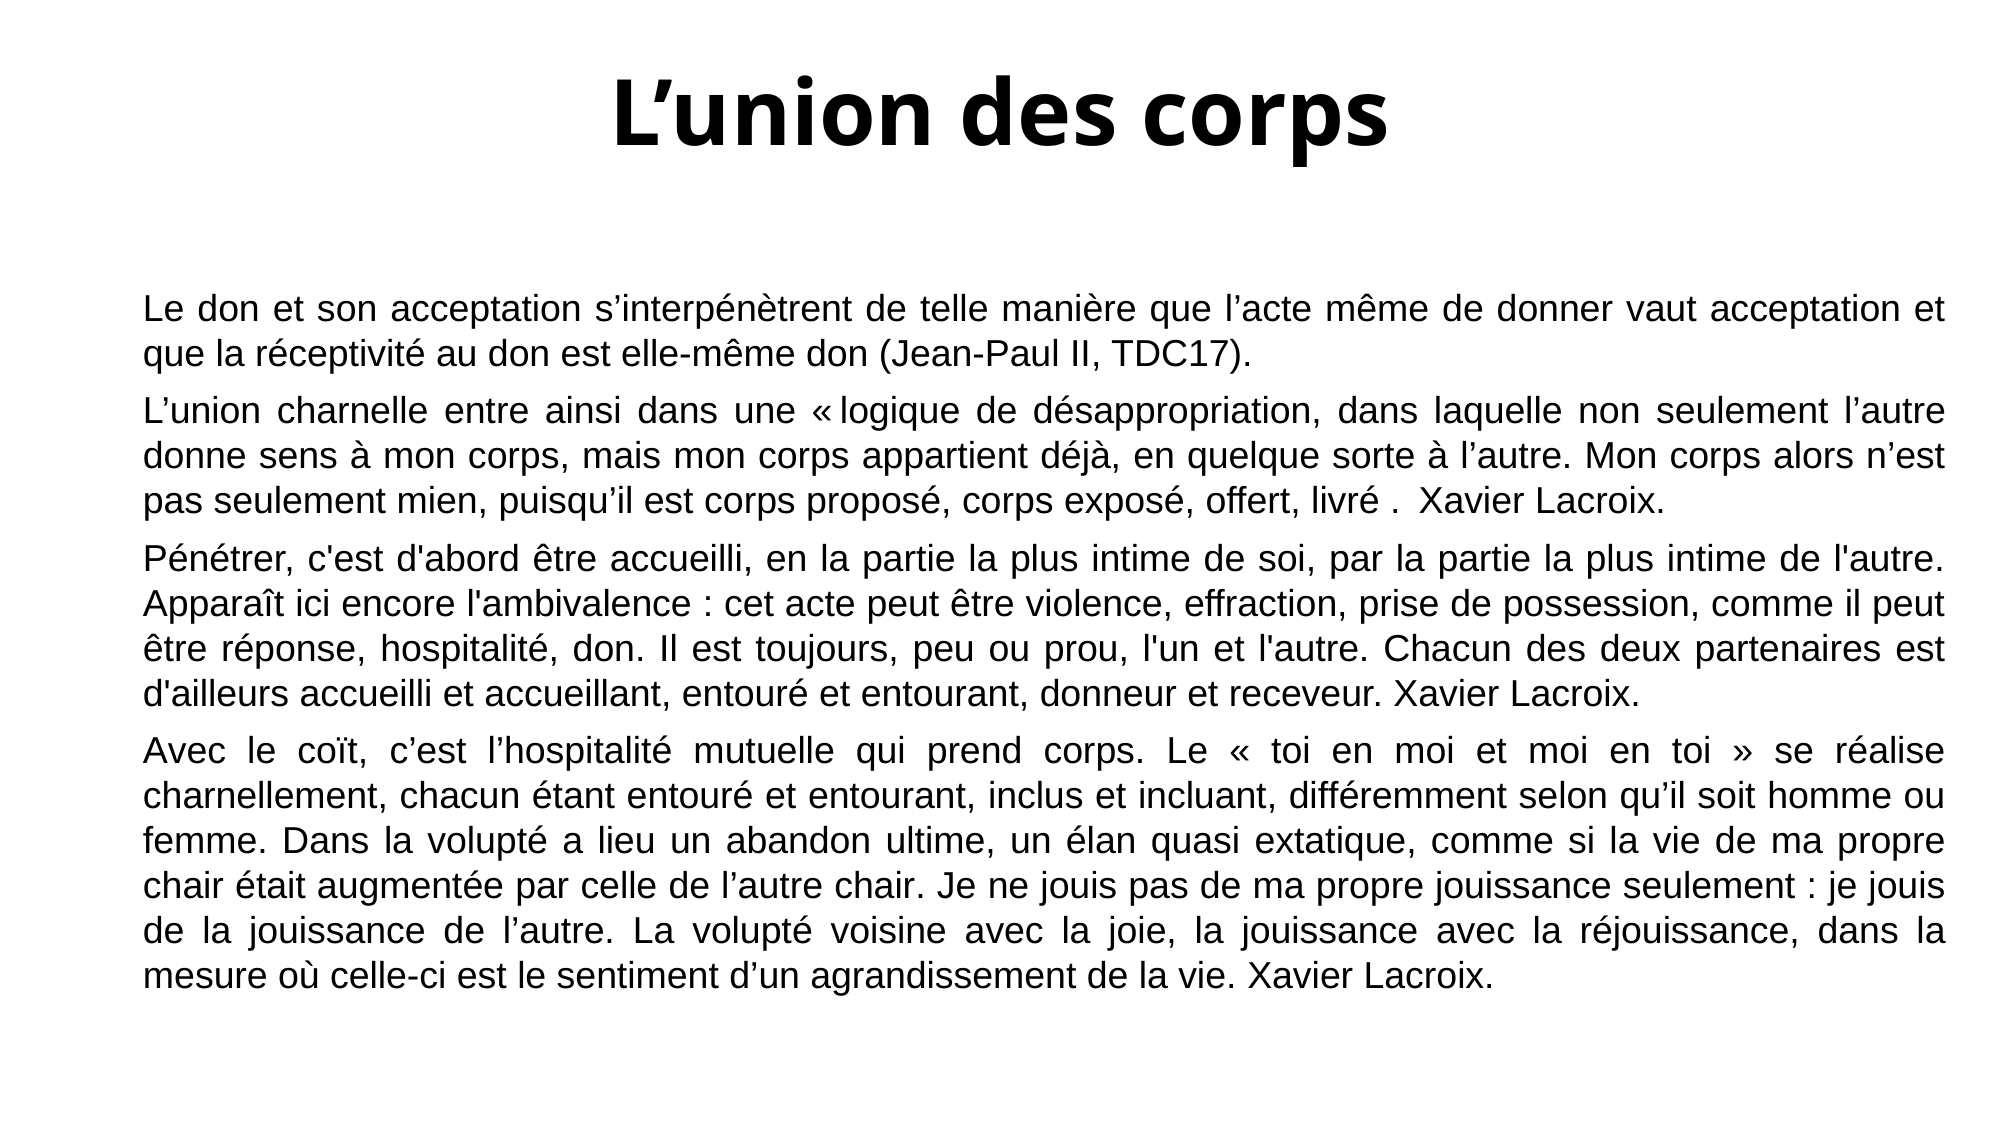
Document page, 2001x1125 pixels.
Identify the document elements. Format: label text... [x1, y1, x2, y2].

text_box L’union des corps [137, 58, 1863, 276]
text_box Le don et son acceptation s’interpénètrent de telle manière que l’acte même de donner vaut acceptation et que la réceptivité au don est elle-même don (Jean-Paul II, TDC17). L’union charnelle entre ainsi dans une « logique de désappropriation, dans laquelle non seulement l’autre donne sens à mon corps, mais mon corps appartient déjà, en quelque sorte à l’autre. Mon corps alors n’est pas seulement mien, puisqu’il est corps proposé, corps exposé, offert, livré . Xavier Lacroix. Pénétrer, c'est d'abord être accueilli, en la partie la plus intime de soi, par la partie la plus intime de l'autre. Apparaît ici encore l'ambivalence : cet acte peut être violence, effraction, prise de possession, comme il peut être réponse, hospitalité, don. Il est toujours, peu ou prou, l'un et l'autre. Chacun des deux partenaires est d'ailleurs accueilli et accueillant, entouré et entourant, donneur et receveur. Xavier Lacroix. Avec le coït, c’est l’hospitalité mutuelle qui prend corps. Le « toi en moi et moi en toi » se réalise charnellement, chacun étant entouré et entourant, inclus et incluant, différemment selon qu’il soit homme ou femme. Dans la volupté a lieu un abandon ultime, un élan quasi extatique, comme si la vie de ma propre chair était augmentée par celle de l’autre chair. Je ne jouis pas de ma propre jouissance seulement : je jouis de la jouissance de l’autre. La volupté voisine avec la joie, la jouissance avec la réjouissance, dans la mesure où celle-ci est le sentiment d’un agrandissement de la vie. Xavier Lacroix. [39, 276, 1961, 1049]
